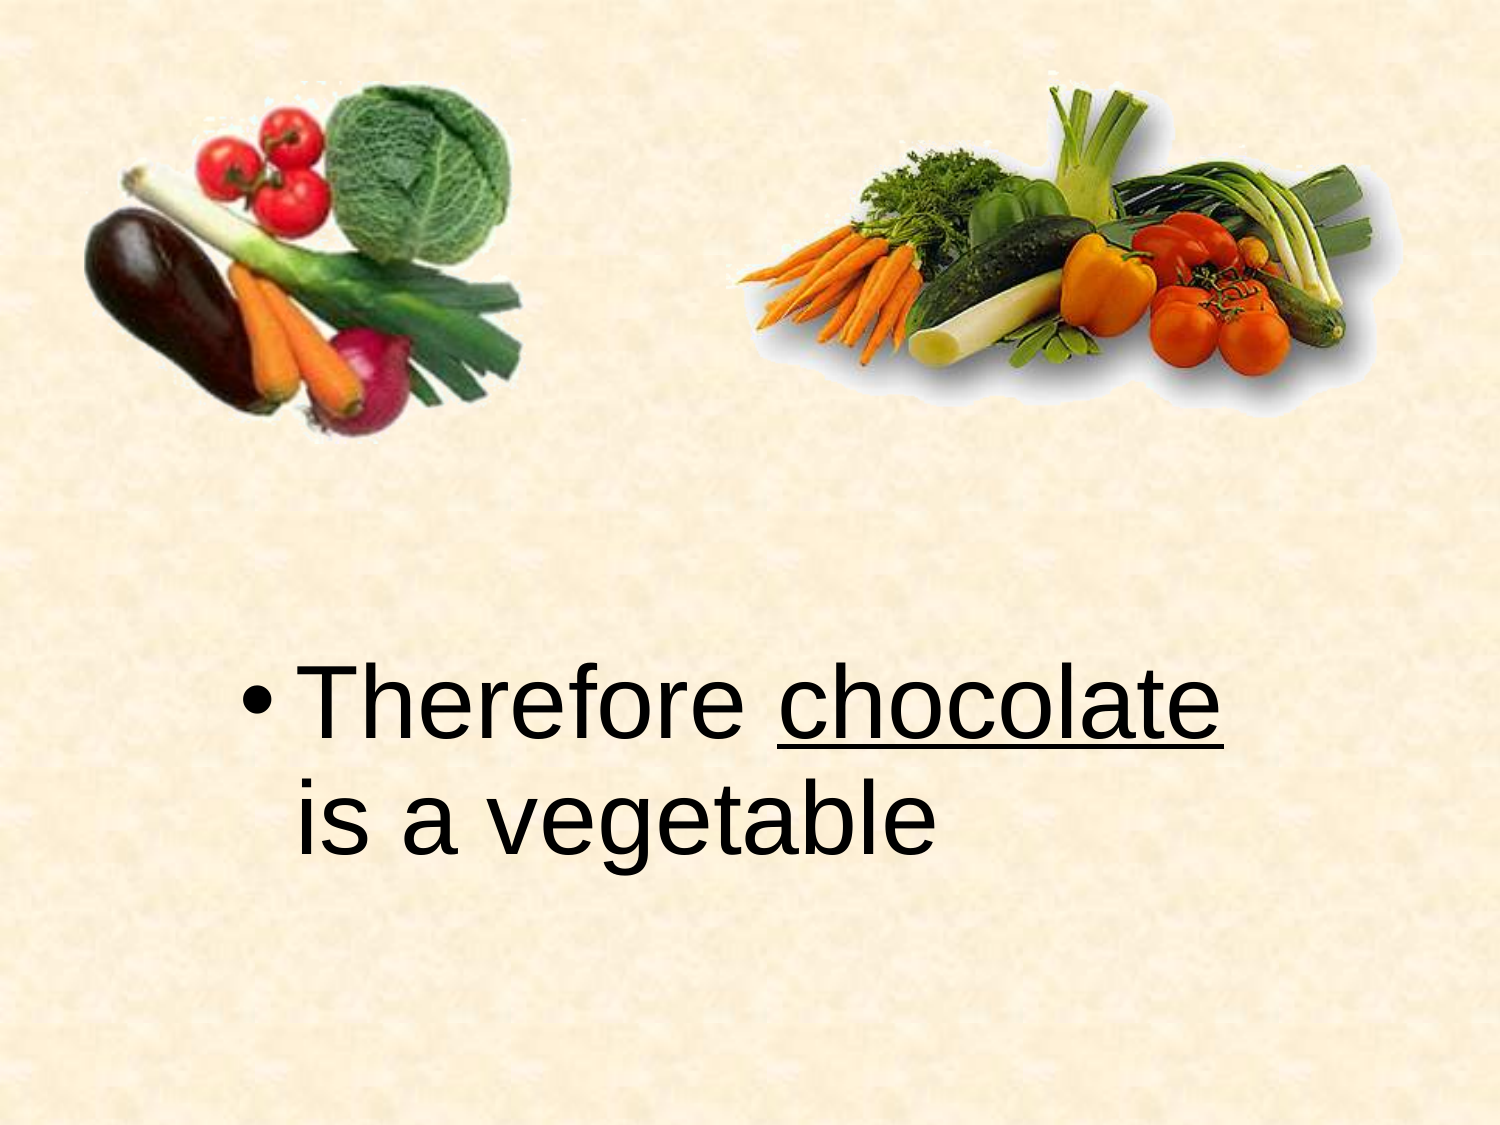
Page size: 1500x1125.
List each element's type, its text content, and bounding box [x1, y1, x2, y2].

subtitle Therefore chocolate is a vegetable [225, 637, 1275, 925]
picture [0, 0, 1500, 1125]
